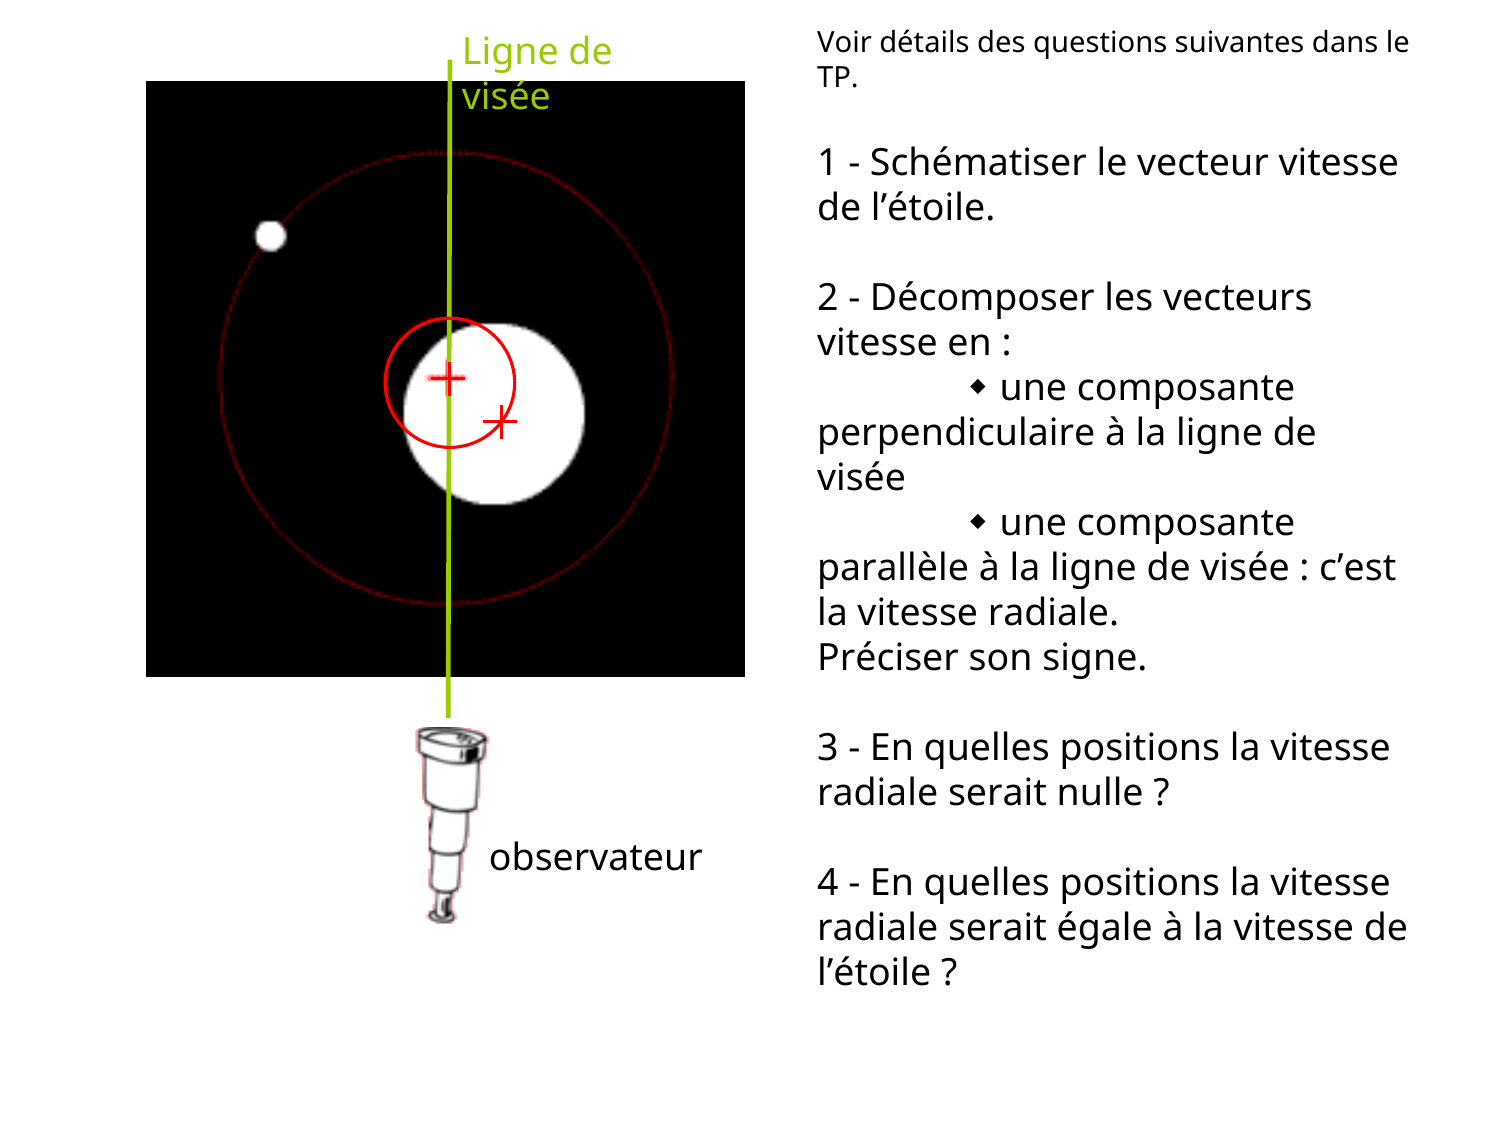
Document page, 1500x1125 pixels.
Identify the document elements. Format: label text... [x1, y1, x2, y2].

picture [451, 81, 745, 677]
picture [146, 81, 447, 677]
picture [406, 727, 491, 926]
picture [452, 320, 513, 445]
text_box Voir détails des questions suivantes dans le TP. 1 - Schématiser le vecteur vitesse de l’étoile. 2 - Décomposer les vecteurs vitesse en :  une composante perpendiculaire à la ligne de visée  une composante parallèle à la ligne de visée : c’est la vitesse radiale. Préciser son signe. 3 - En quelles positions la vitesse radiale serait nulle ? 4 - En quelles positions la vitesse radiale serait égale à la vitesse de l’étoile ? [802, 0, 1426, 1002]
picture [387, 320, 446, 445]
text_box observateur [474, 825, 745, 887]
text_box Ligne de visée [447, 18, 727, 125]
